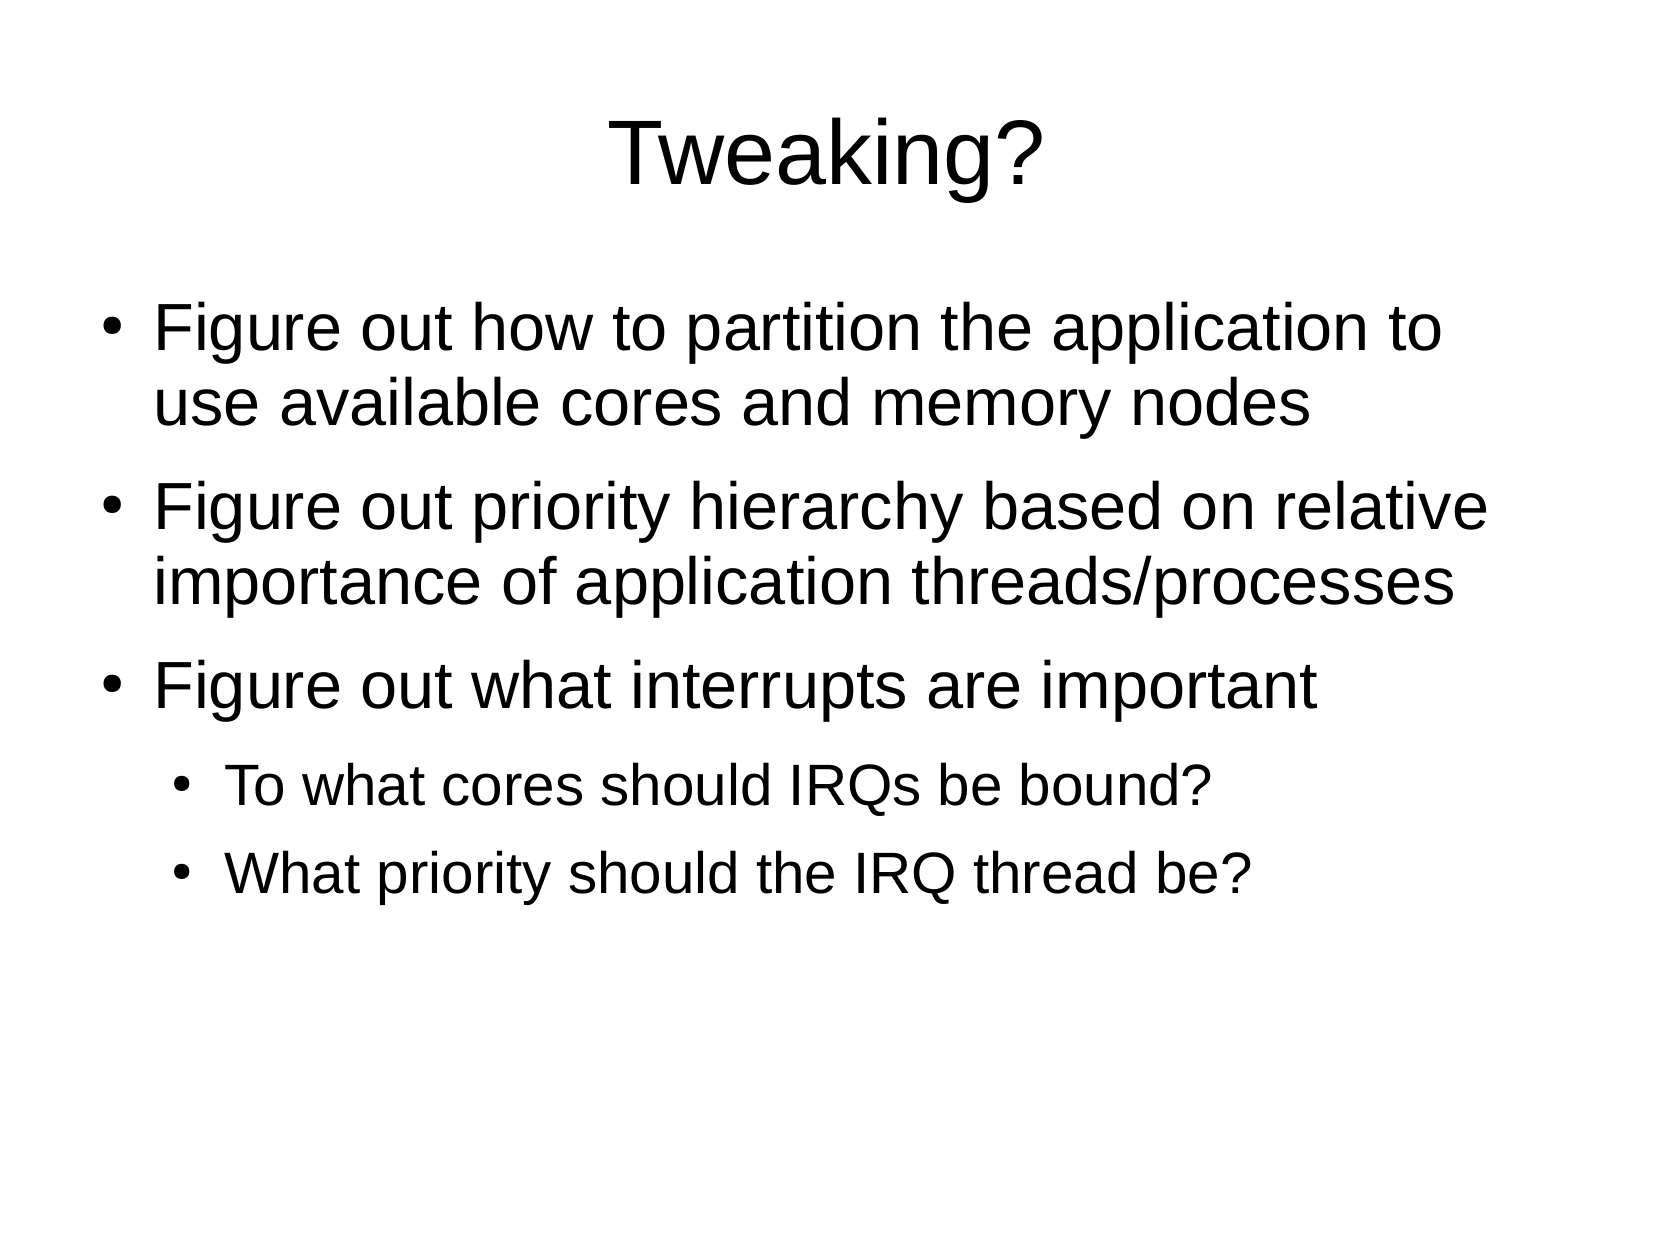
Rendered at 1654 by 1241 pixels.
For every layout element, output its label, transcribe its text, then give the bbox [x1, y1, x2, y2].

title Tweaking? [82, 56, 1571, 250]
list Figure out how to partition the application to use available cores and memory nodes Figure out priority hierarchy based on relative importance of application threads/processes Figure out what interrupts are important To what cores should IRQs be bound? What priority should the IRQ thread be? [82, 290, 1571, 1094]
